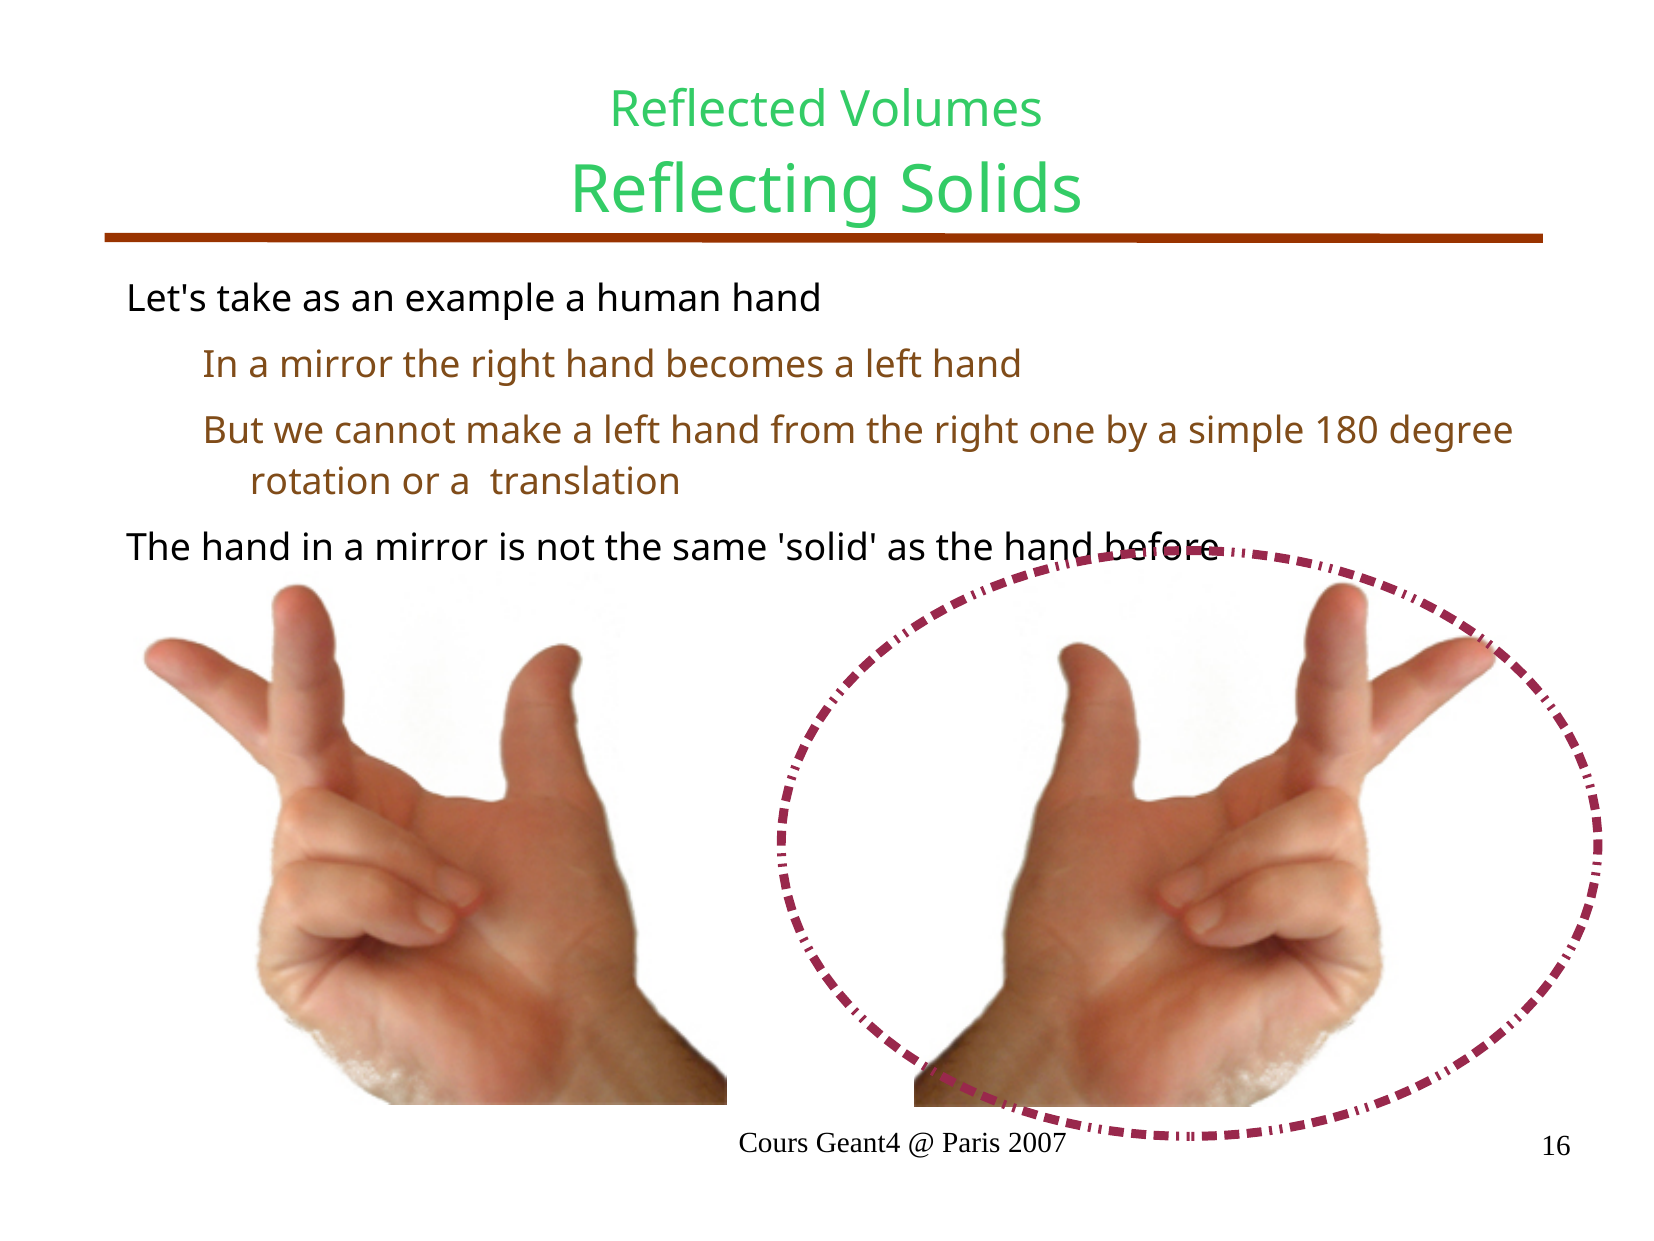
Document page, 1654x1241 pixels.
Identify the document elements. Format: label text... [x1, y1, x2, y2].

picture [1337, 569, 1540, 691]
picture [101, 571, 727, 1105]
picture [1371, 996, 1540, 1107]
text_box [781, 550, 1598, 1137]
picture [914, 569, 1043, 626]
picture [914, 1061, 1008, 1107]
list Let's take as an example a human hand In a mirror the right hand becomes a left hand But we cannot make a left hand from the right one by a simple 180 degree rotation or a translation The hand in a mirror is not the same 'solid' as the hand before [108, 271, 1577, 543]
title Reflected Volumes Reflecting Solids [82, 56, 1571, 250]
